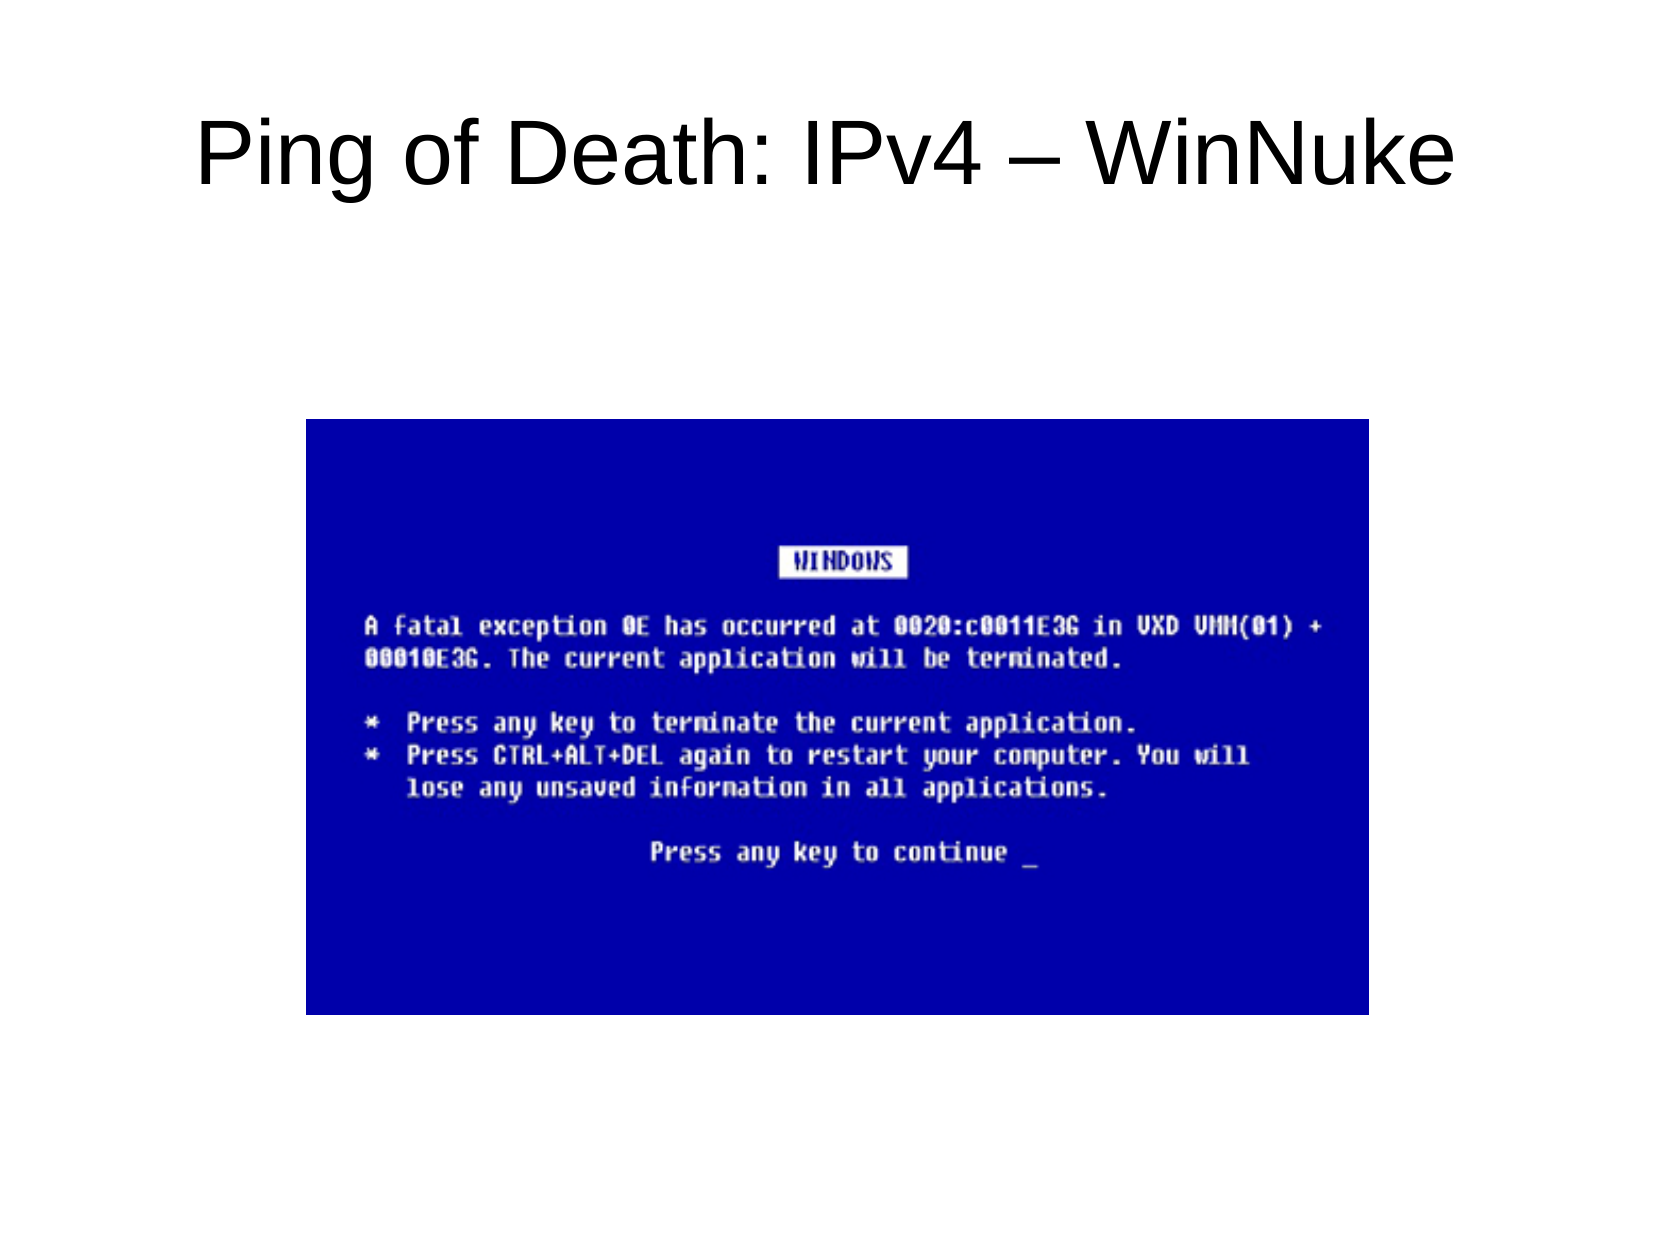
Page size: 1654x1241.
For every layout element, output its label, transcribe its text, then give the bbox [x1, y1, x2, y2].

title Ping of Death: IPv4 – WinNuke [82, 49, 1571, 257]
picture [306, 419, 1369, 1015]
